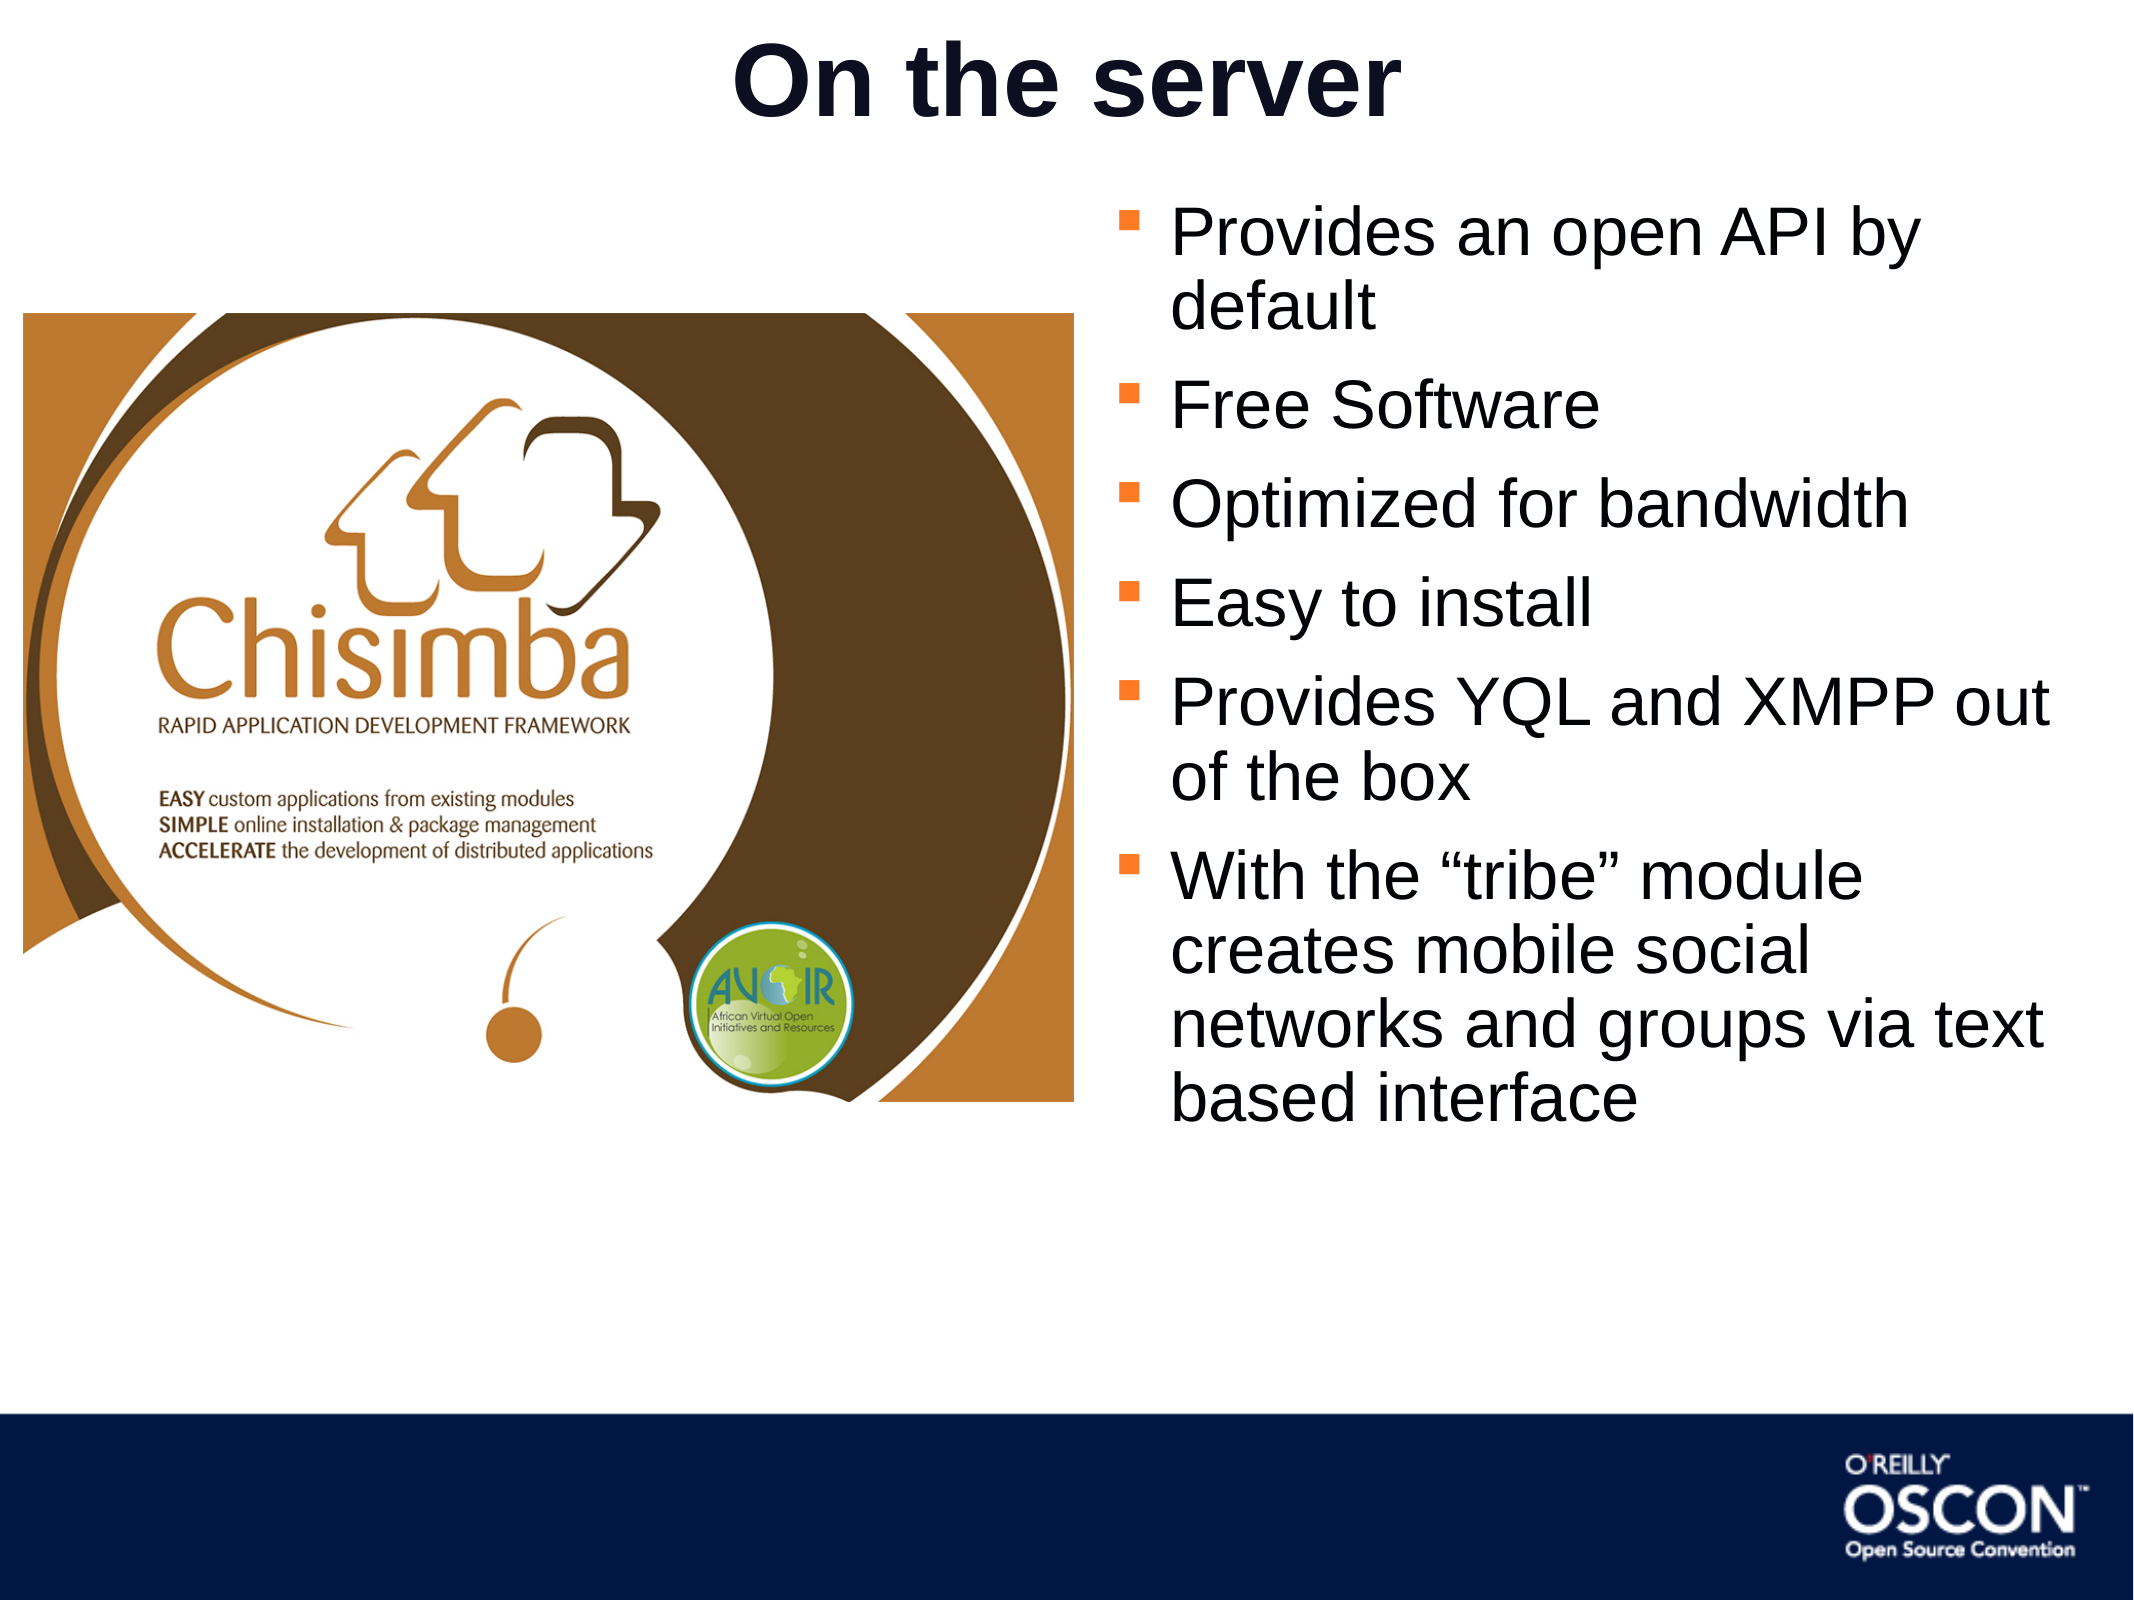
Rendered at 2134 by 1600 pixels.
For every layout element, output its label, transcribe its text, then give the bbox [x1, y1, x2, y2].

picture [0, 0, 2134, 1600]
title On the server [41, 0, 2094, 152]
list Provides an open API by default Free Software Optimized for bandwidth Easy to install Provides YQL and XMPP out of the box With the “tribe” module creates mobile social networks and groups via text based interface [1099, 187, 2101, 1244]
